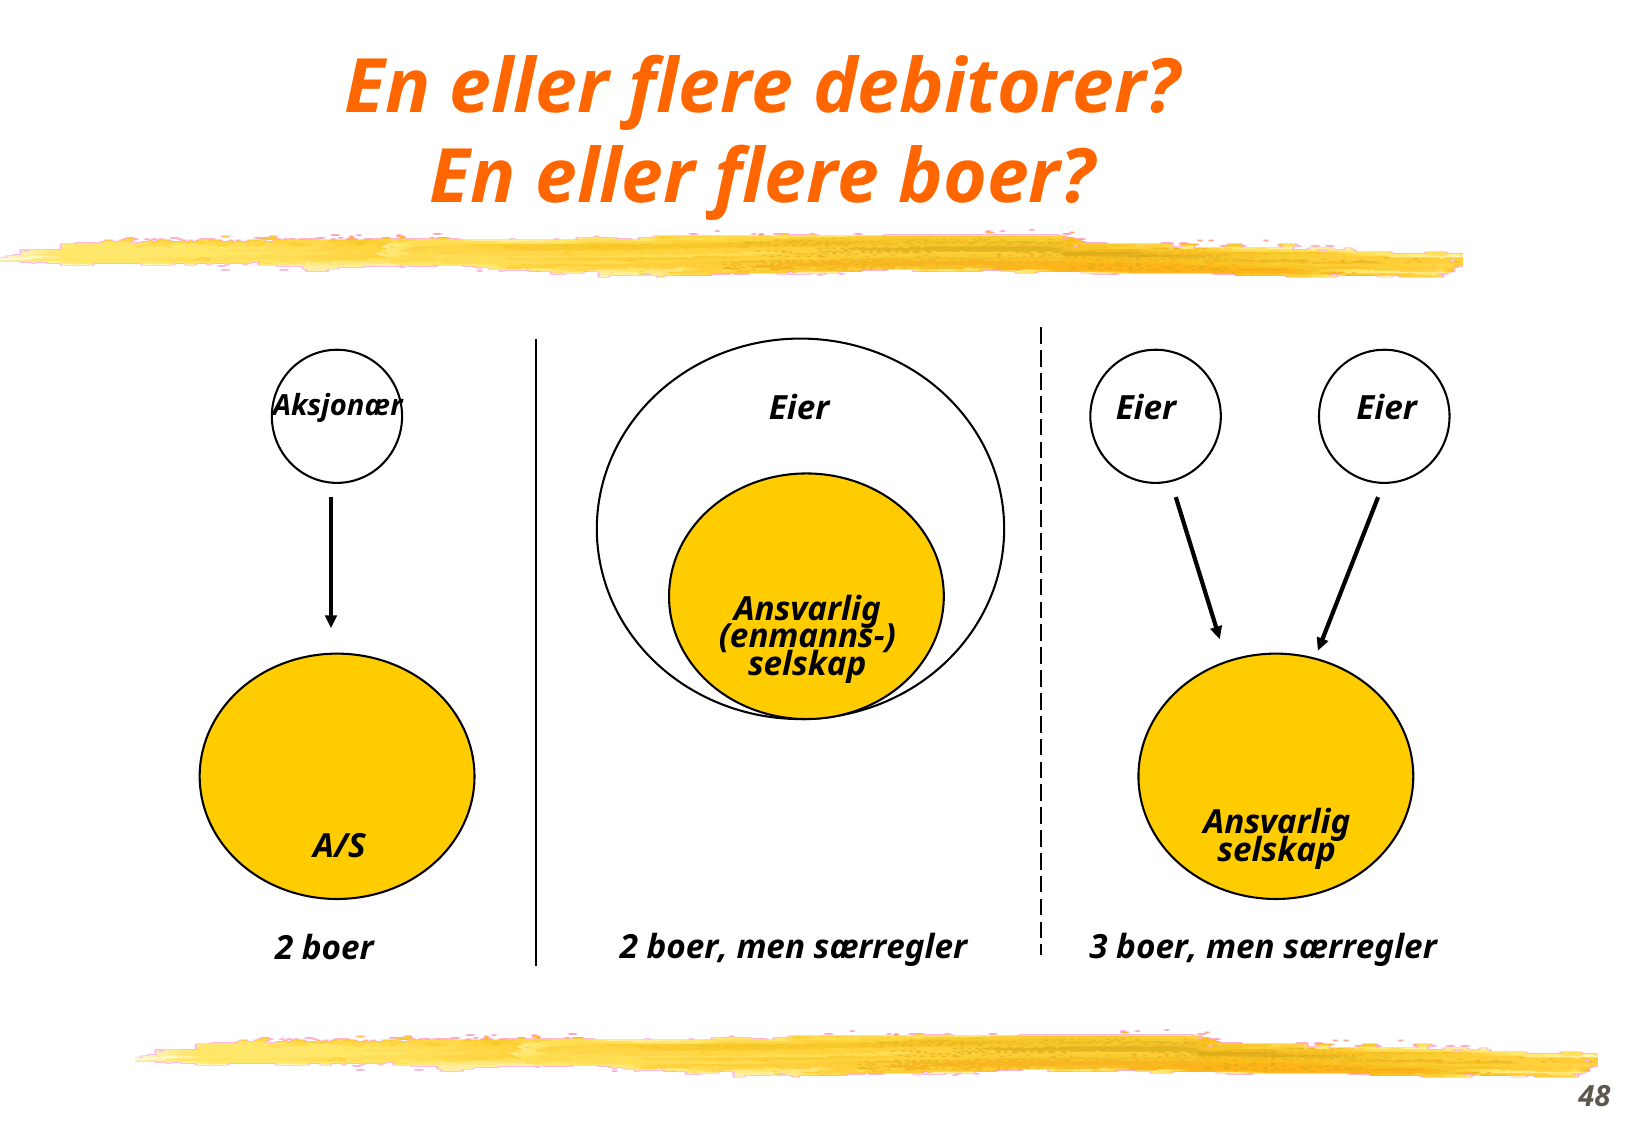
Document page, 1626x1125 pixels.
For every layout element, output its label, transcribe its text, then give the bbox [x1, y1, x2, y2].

text_box [596, 338, 1005, 720]
text_box 3 boer, men særregler [1075, 918, 1486, 973]
picture [0, 224, 1463, 288]
text_box Ansvarlig selskap [1189, 804, 1365, 875]
text_box Eier [1102, 379, 1190, 433]
text_box 2 boer [261, 919, 388, 973]
text_box [1194, 875, 1358, 899]
text_box Ansvarlig (enmanns-) selskap [705, 590, 910, 689]
picture [135, 1024, 1598, 1088]
text_box 2 boer, men særregler [606, 918, 1025, 973]
text_box Eier [755, 379, 844, 434]
text_box Eier [1342, 379, 1431, 433]
text_box <number> [1516, 1050, 1626, 1125]
title En eller flere debitorer? En eller flere boer? [72, 29, 1454, 225]
text_box [1138, 653, 1414, 872]
text_box Aksjonær [259, 379, 417, 429]
text_box A/S [299, 817, 380, 872]
list [81, 309, 1535, 1001]
